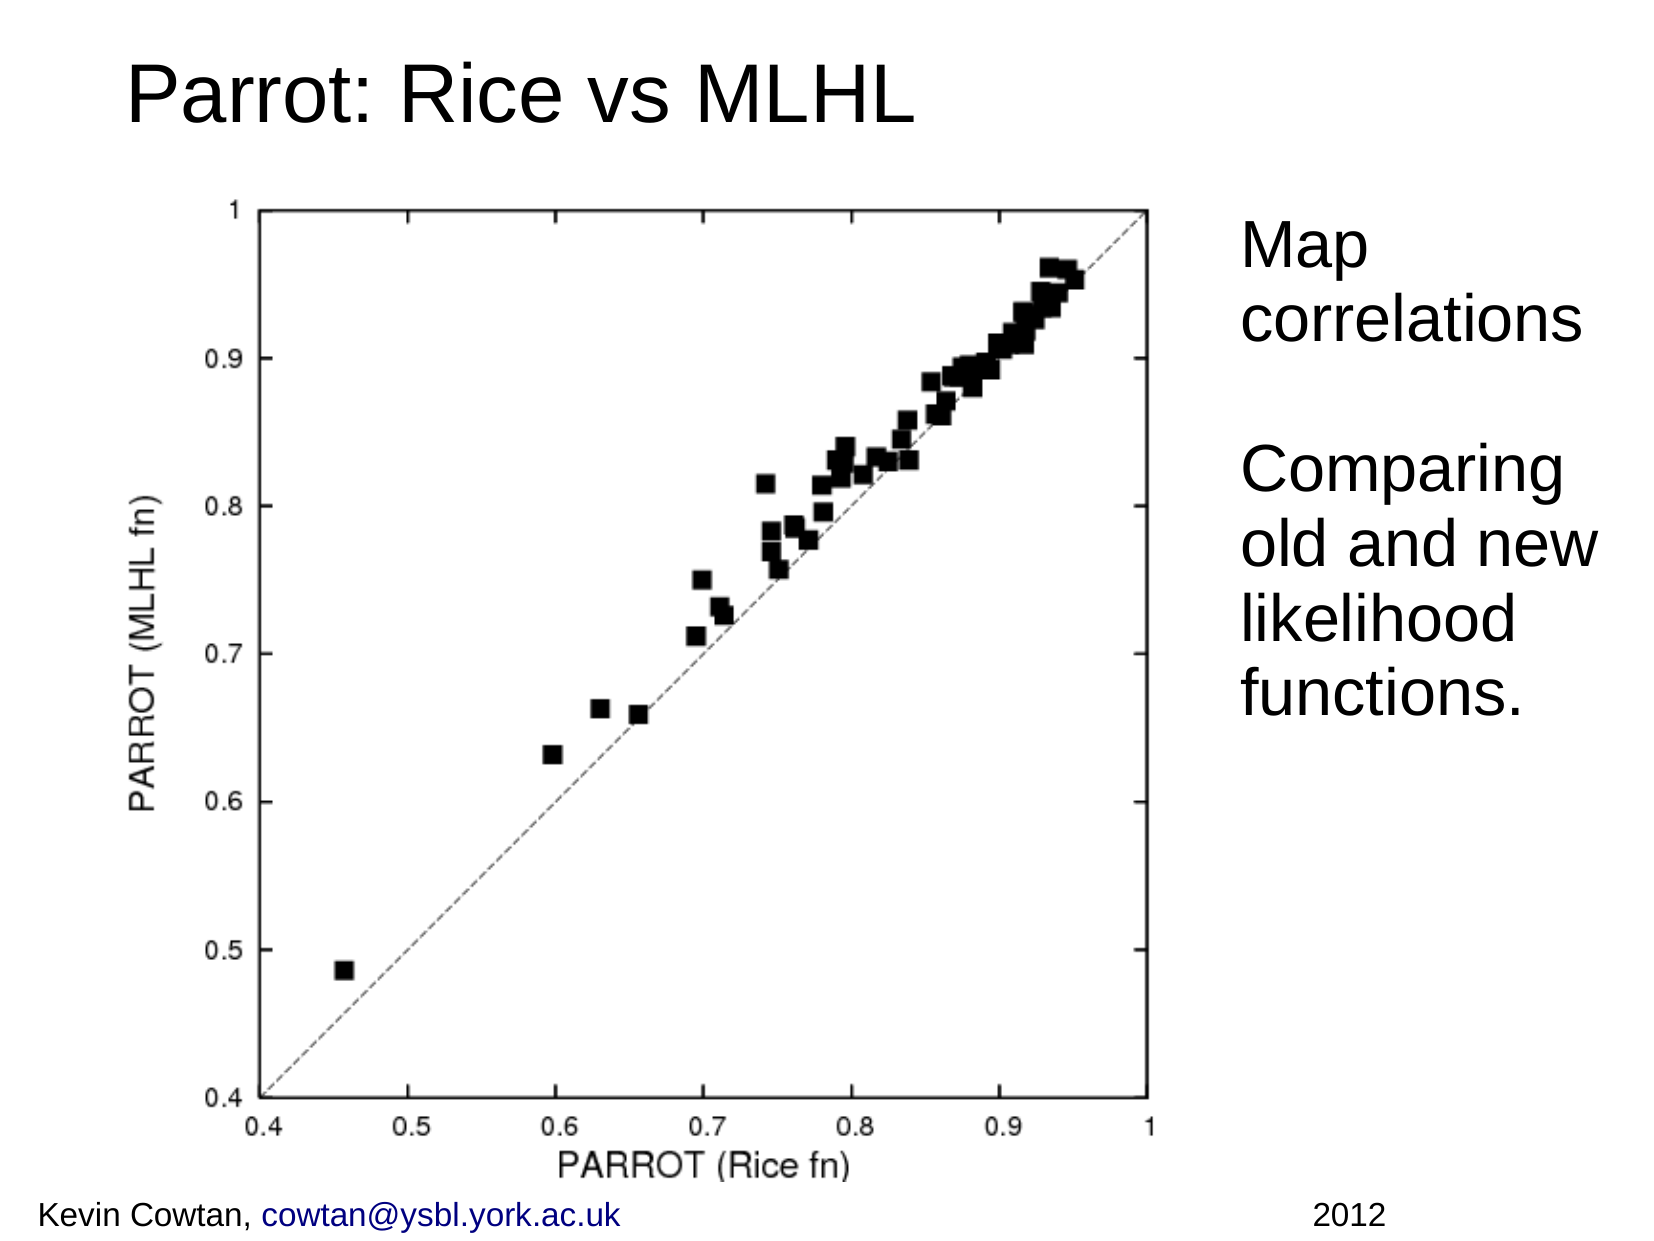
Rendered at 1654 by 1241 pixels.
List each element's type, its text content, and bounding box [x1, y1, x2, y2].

text_box Map correlations Comparing old and new likelihood functions. [1240, 206, 1602, 731]
title Parrot: Rice vs MLHL [125, 37, 1538, 151]
picture [118, 177, 1553, 1182]
